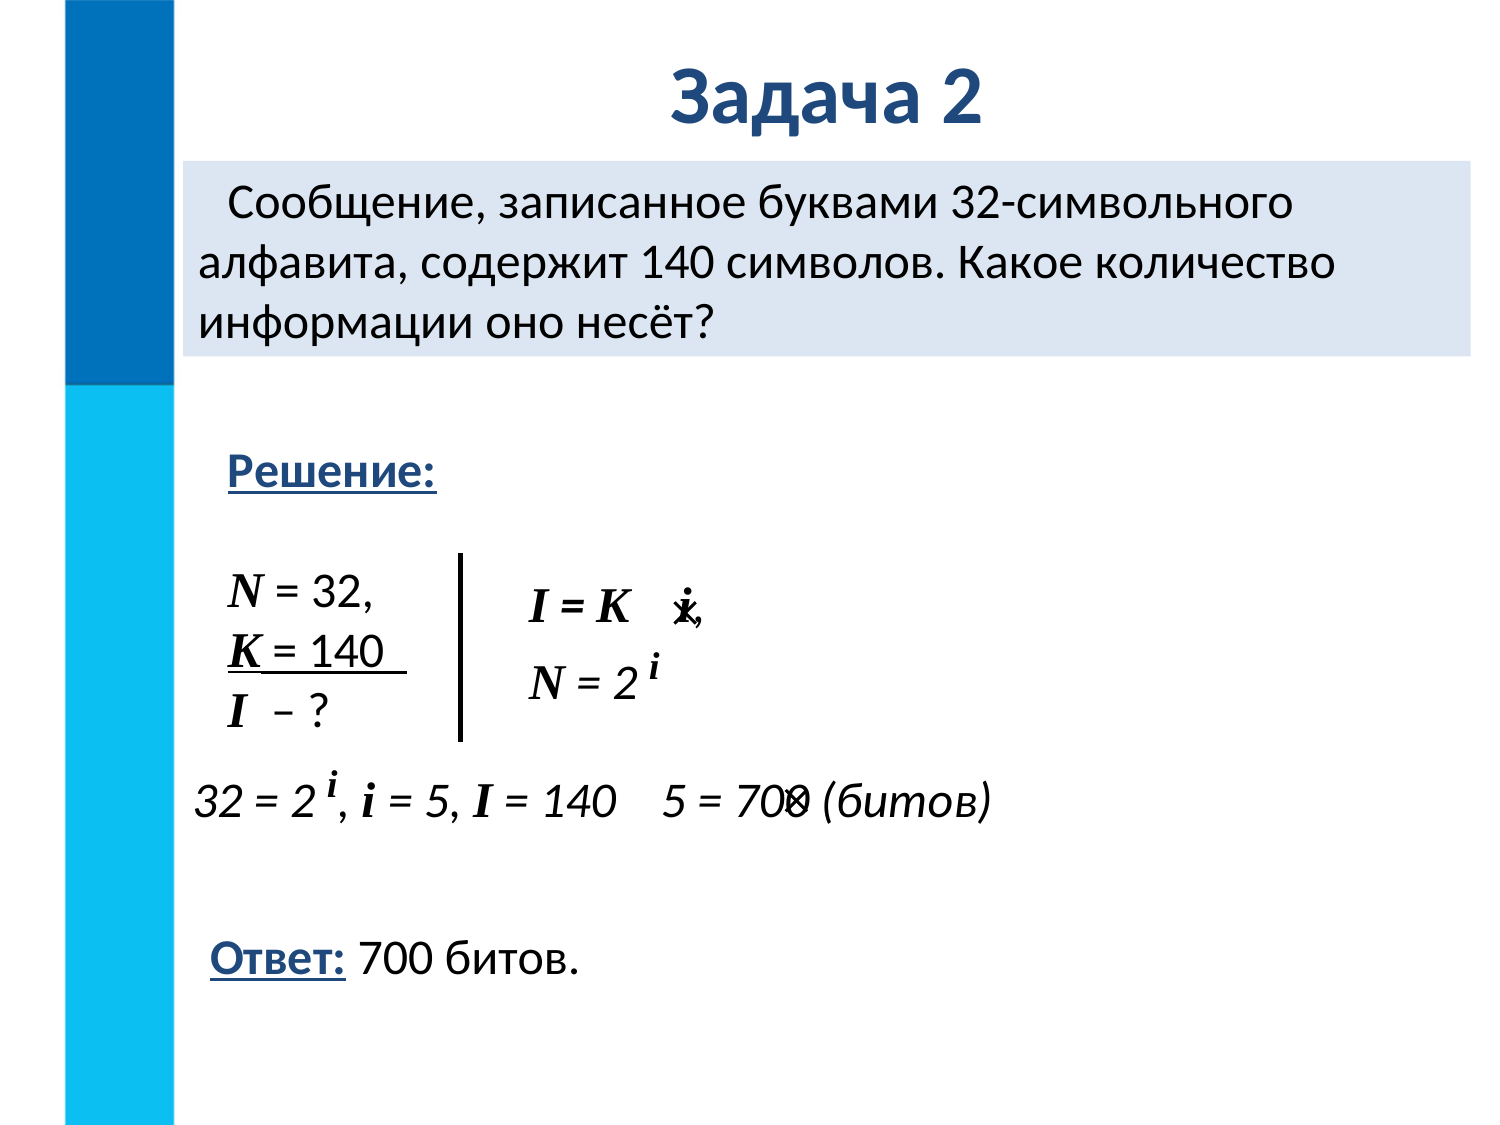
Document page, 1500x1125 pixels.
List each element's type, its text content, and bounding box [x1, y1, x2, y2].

text_box I = K i, N = 2 i [484, 565, 798, 721]
text_box 32 = 2 i, i = 5, I = 140 5 = 700 (битов) [147, 743, 1465, 839]
text_box Сообщение, записанное буквами 32-символьного алфавита, содержит 140 символов. Какое количество информации оно несёт? [183, 160, 1471, 357]
text_box  [766, 766, 827, 827]
text_box Решение: N = 32, K = 140 I – ? [183, 429, 532, 743]
text_box Ответ: 700 битов. [165, 916, 1453, 993]
text_box  [655, 578, 721, 639]
text_box Задача 2 [183, 30, 1471, 149]
picture [0, 0, 1500, 1125]
